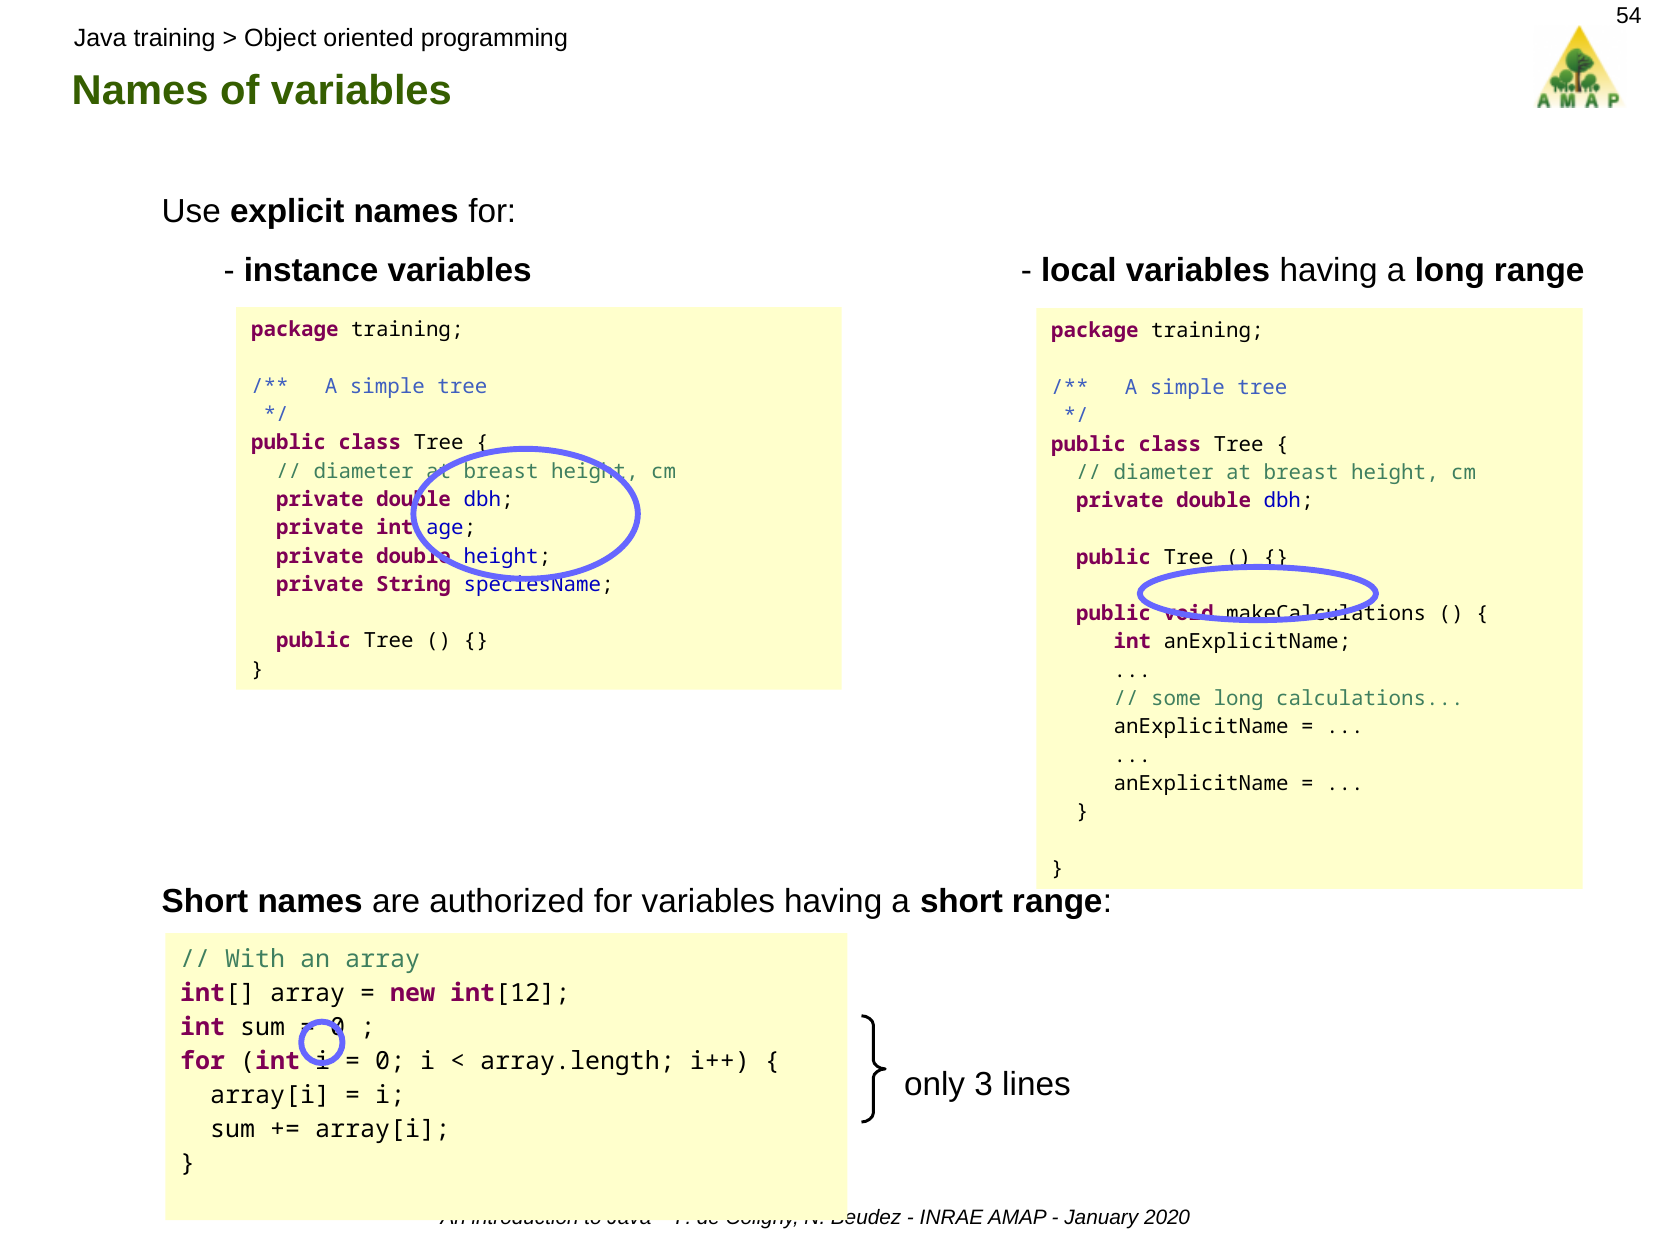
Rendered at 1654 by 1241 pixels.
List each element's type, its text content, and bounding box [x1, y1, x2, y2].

text_box // With an array int[] array = new int[12]; int sum = 0 ; for (int i = 0; i < array.length; i++) { array[i] = i; sum += array[i]; } [165, 933, 848, 1183]
text_box - instance variables [135, 244, 567, 334]
text_box package training; /** A simple tree */ public class Tree { // diameter at breast height, cm private double dbh; private int age; private double height; private String speciesName; public Tree () {} } [236, 307, 842, 650]
text_box Java training > Object oriented programming [59, 16, 1004, 60]
picture [1533, 25, 1627, 108]
text_box Names of variables [56, 59, 1513, 121]
text_box only 3 lines [889, 1039, 1099, 1110]
text_box package training; /** A simple tree */ public class Tree { // diameter at breast height, cm private double dbh; public Tree () {} public void makeCalculations () { int anExplicitName; ... // some long calculations... anExplicitName = ... ... anExplicitName = ... } } [1036, 308, 1583, 828]
text_box Use explicit names for: [146, 184, 1619, 237]
text_box - local variables having a long range [932, 244, 1630, 297]
text_box Short names are authorized for variables having a short range: [146, 875, 1619, 928]
